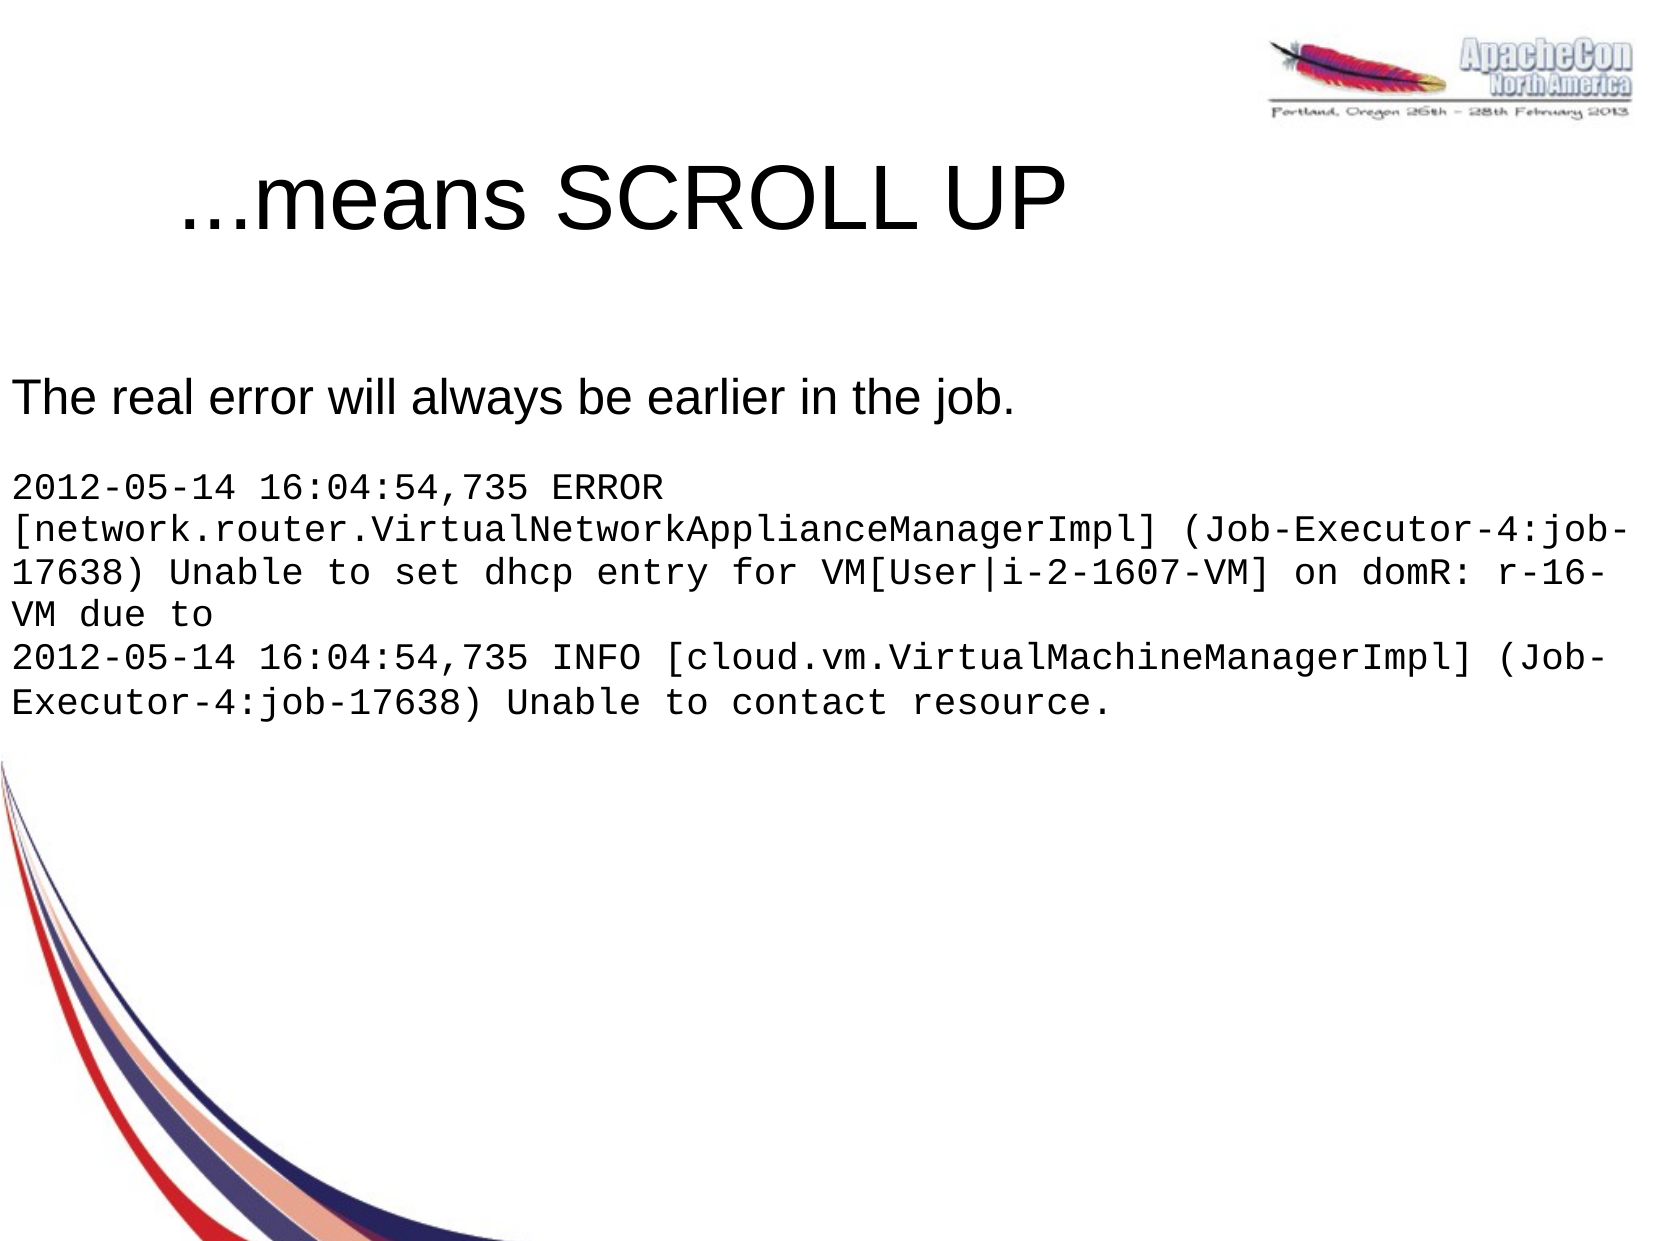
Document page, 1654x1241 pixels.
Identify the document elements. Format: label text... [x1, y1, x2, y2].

picture [0, 716, 1654, 1241]
picture [0, 0, 1654, 362]
text_box The real error will always be earlier in the job. 2012-05-14 16:04:54,735 ERROR [network.router.VirtualNetworkApplianceManagerImpl] (Job-Executor-4:job-17638) Unable to set dhcp entry for VM[User|i-2-1607-VM] on domR: r-16-VM due to 2012-05-14 16:04:54,735 INFO [cloud.vm.VirtualMachineManagerImpl] (Job-Executor-4:job-17638) Unable to contact resource. [0, 362, 1654, 716]
title ...means SCROLL UP [177, 146, 1536, 250]
